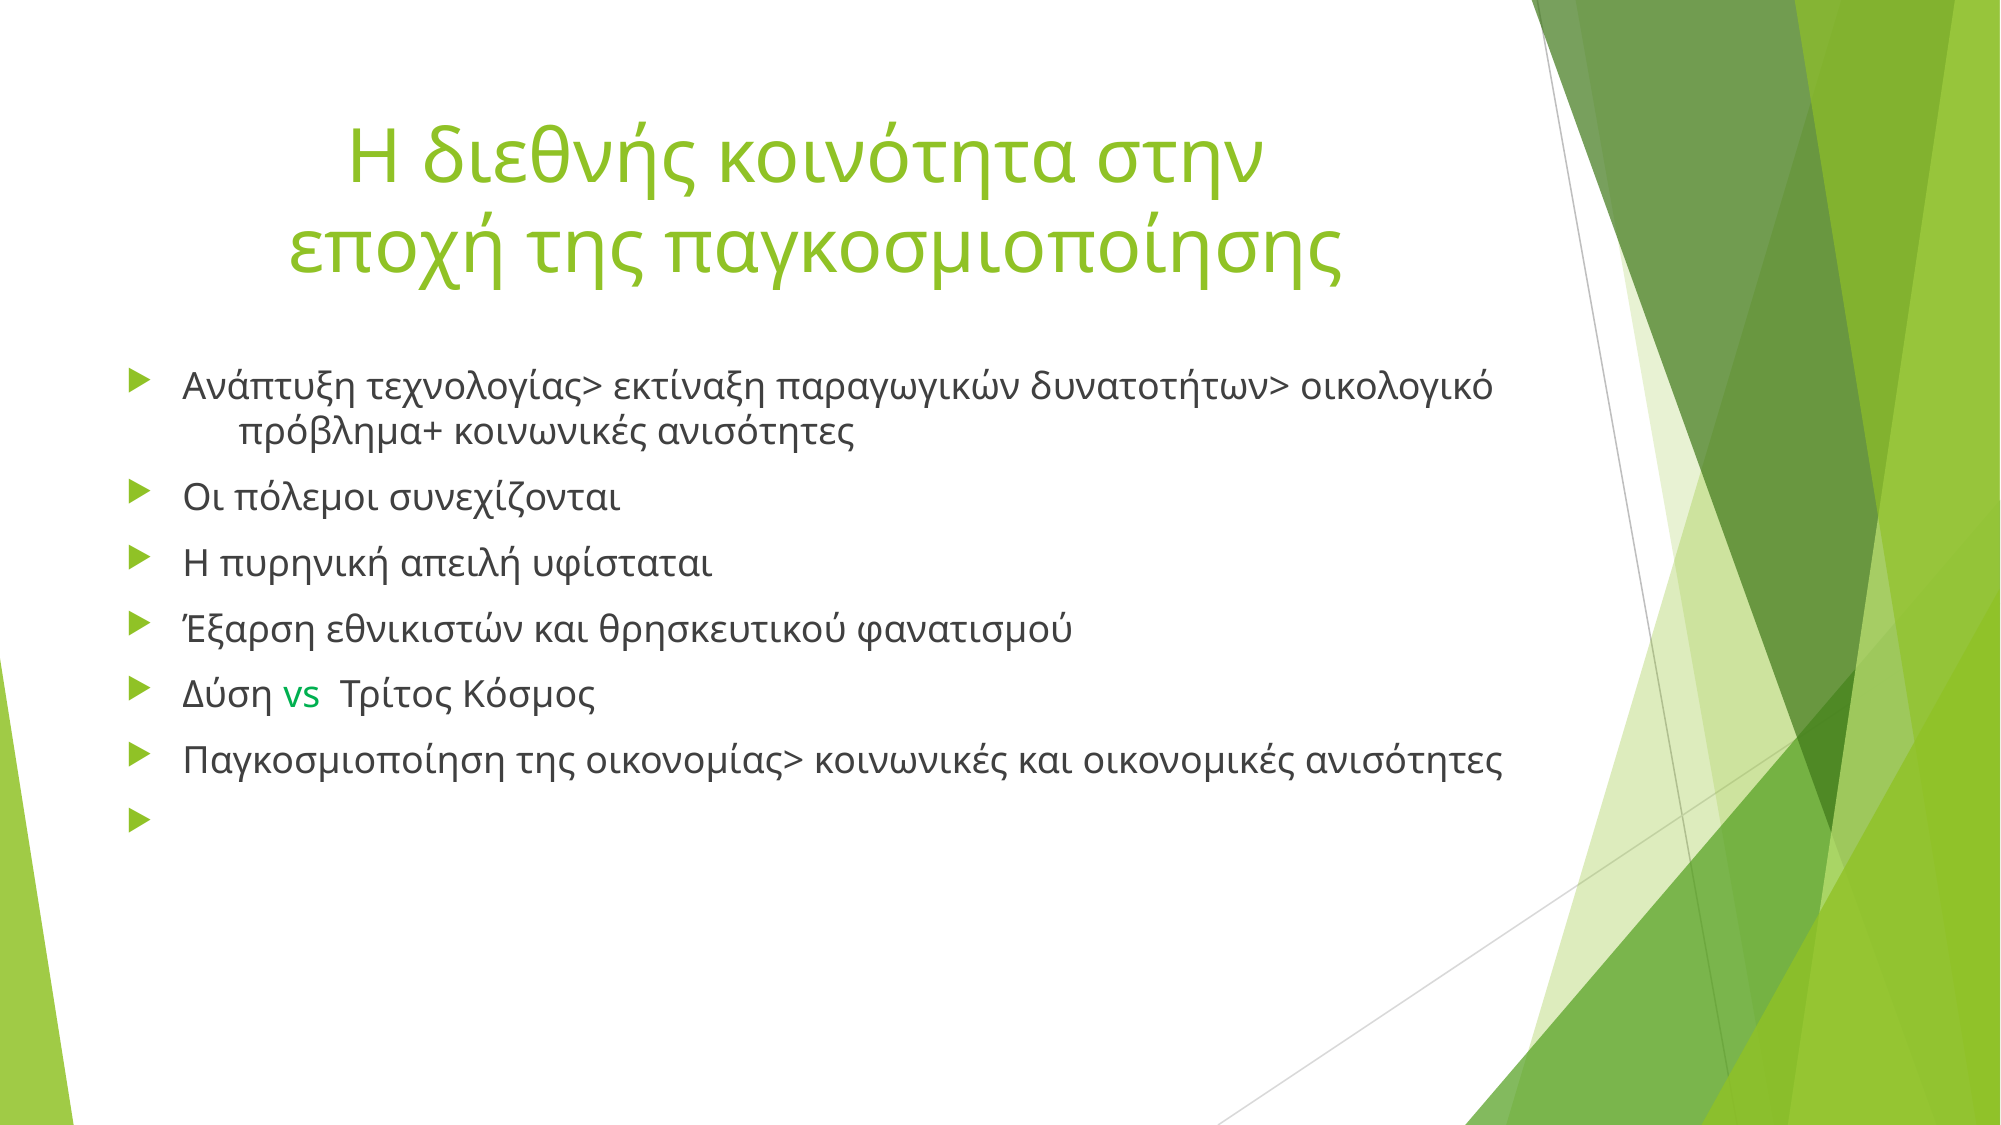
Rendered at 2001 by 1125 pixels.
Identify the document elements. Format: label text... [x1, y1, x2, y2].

list Ανάπτυξη τεχνολογίας> εκτίναξη παραγωγικών δυνατοτήτων> οικολογικό πρόβλημα+ κοινωνικές ανισότητες Οι πόλεμοι συνεχίζονται Η πυρηνική απειλή υφίσταται Έξαρση εθνικιστών και θρησκευτικού φανατισμού Δύση vs Τρίτος Κόσμος Παγκοσμιοποίηση της οικονομίας> κοινωνικές και οικονομικές ανισότητες [111, 354, 1522, 992]
title Η διεθνής κοινότητα στην εποχή της παγκοσμιοποίησης [111, 99, 1522, 317]
